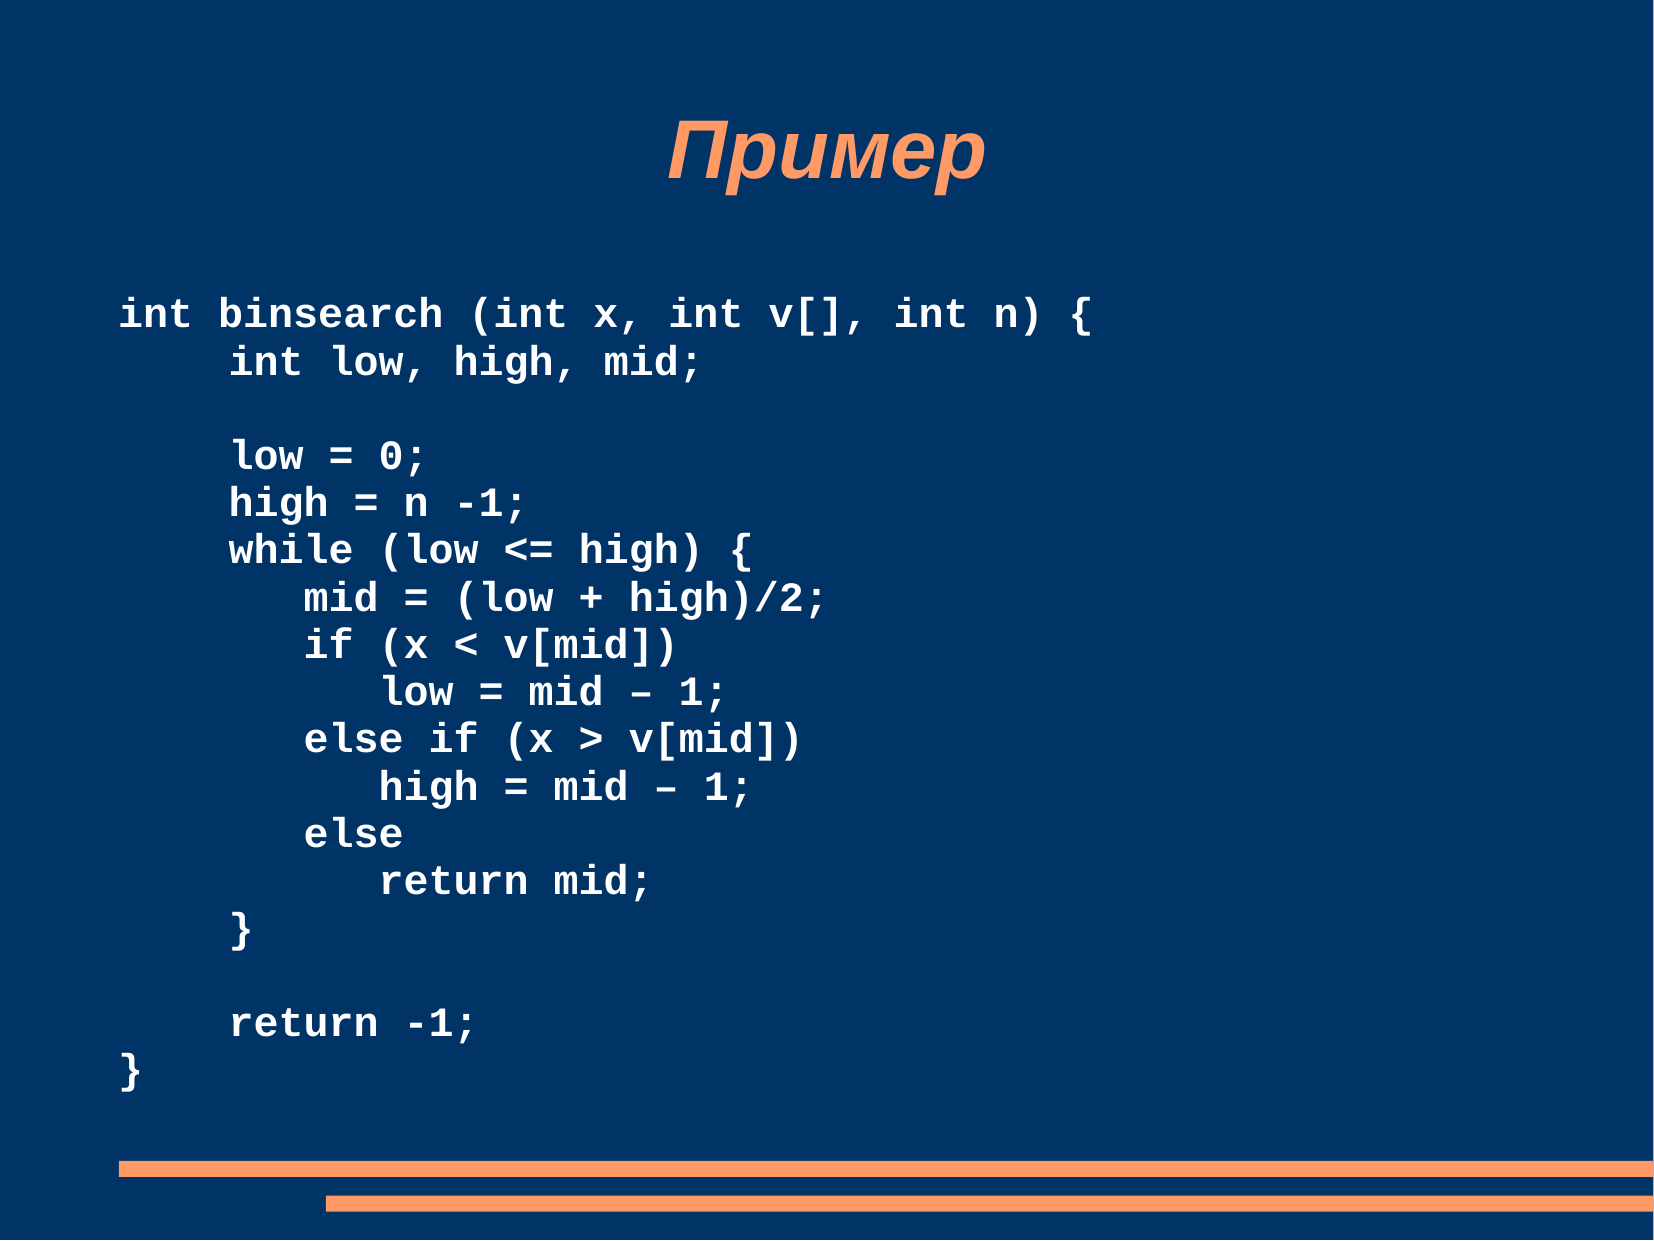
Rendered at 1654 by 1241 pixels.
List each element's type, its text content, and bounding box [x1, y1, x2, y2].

text_box int binsearch (int x, int v[], int n) { int low, high, mid; low = 0; high = n -1; while (low <= high) { mid = (low + high)/2; if (x < v[mid]) low = mid – 1; else if (x > v[mid]) high = mid – 1; else return mid; } return -1; } [118, 288, 1536, 1101]
title Пример [121, 53, 1534, 247]
